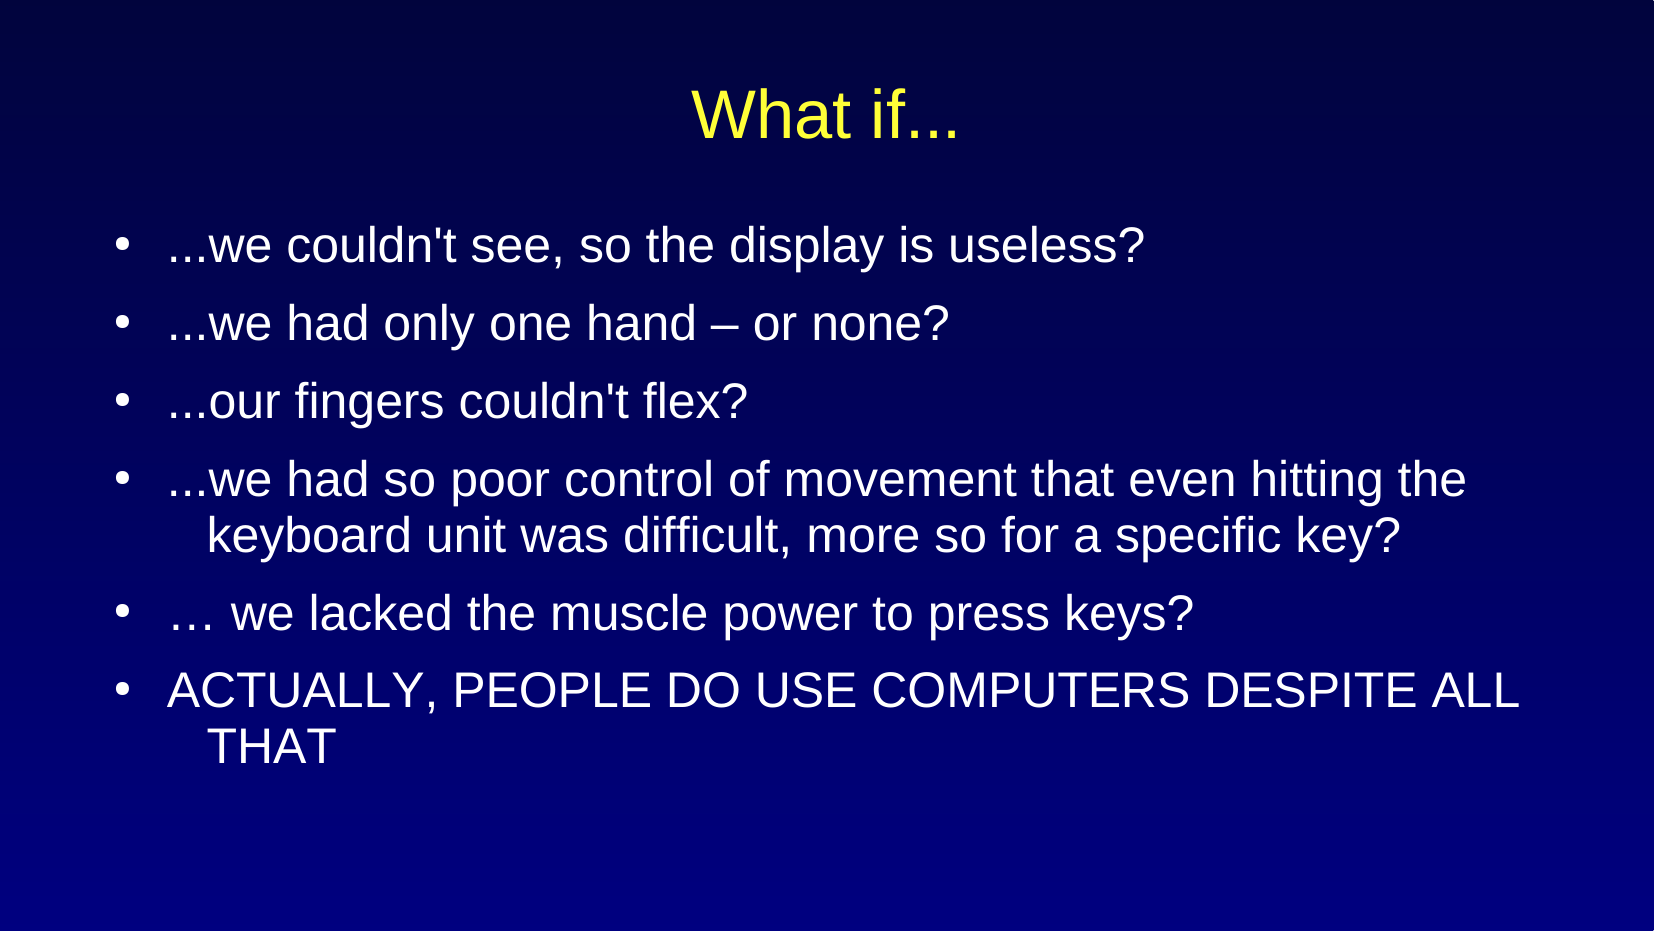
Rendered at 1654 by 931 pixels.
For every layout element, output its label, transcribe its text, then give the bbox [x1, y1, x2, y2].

title What if... [82, 37, 1571, 193]
list ...we couldn't see, so the display is useless? ...we had only one hand – or none? ...our fingers couldn't flex? ...we had so poor control of movement that even hitting the keyboard unit was difficult, more so for a specific key? … we lacked the muscle power to press keys? ACTUALLY, PEOPLE DO USE COMPUTERS DESPITE ALL THAT [82, 217, 1571, 775]
